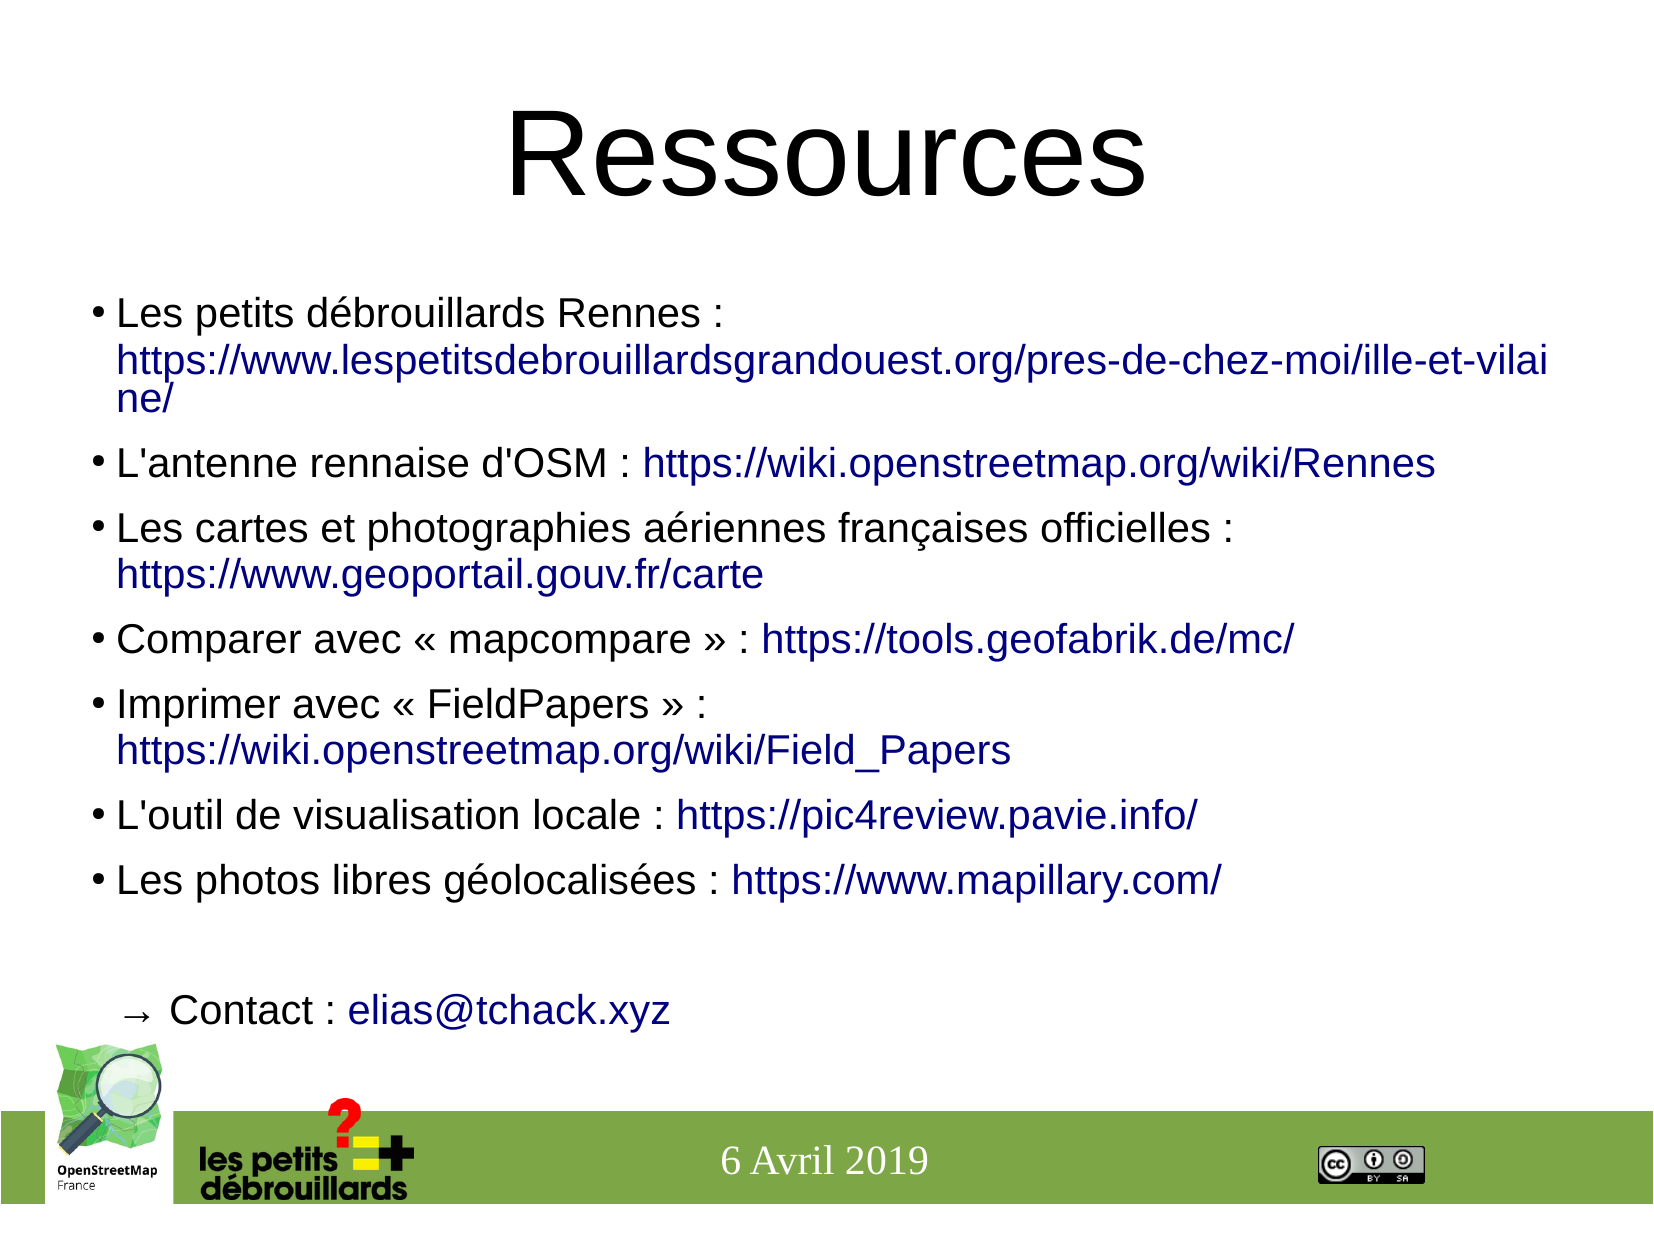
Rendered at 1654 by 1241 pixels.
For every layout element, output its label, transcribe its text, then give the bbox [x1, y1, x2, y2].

title Ressources [82, 49, 1571, 257]
picture [45, 1027, 174, 1205]
picture [1318, 1146, 1425, 1184]
list Les petits débrouillards Rennes : https://www.lespetitsdebrouillardsgrandouest.org/pres-de-chez-moi/ille-et-vilaine/ L'antenne rennaise d'OSM : https://wiki.openstreetmap.org/wiki/Rennes Les cartes et photographies aériennes françaises officielles : https://www.geoportail.gouv.fr/carte Comparer avec « mapcompare » : https://tools.geofabrik.de/mc/ Imprimer avec « FieldPapers » : https://wiki.openstreetmap.org/wiki/Field_Papers L'outil de visualisation locale : https://pic4review.pavie.info/ Les photos libres géolocalisées : https://www.mapillary.com/ → Contact : elias@tchack.xyz [82, 290, 1571, 1010]
picture [200, 1098, 414, 1200]
